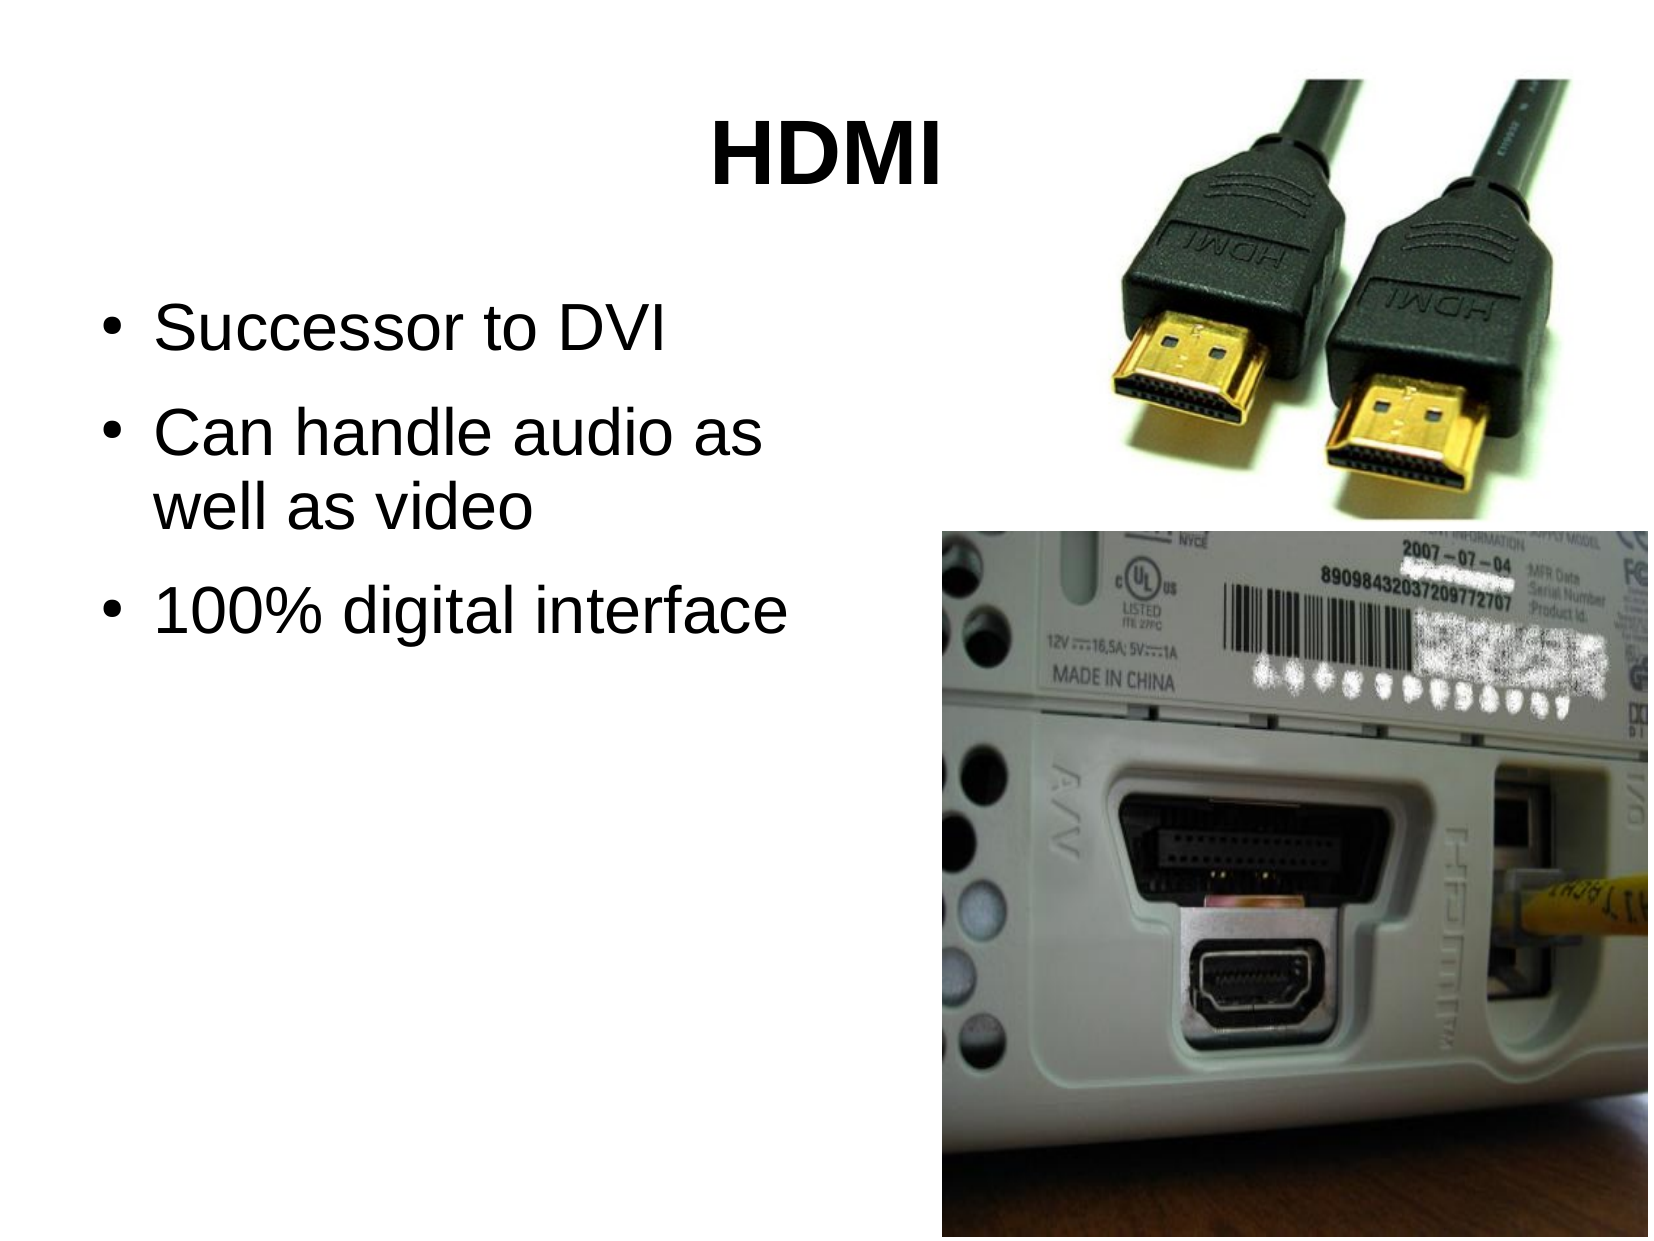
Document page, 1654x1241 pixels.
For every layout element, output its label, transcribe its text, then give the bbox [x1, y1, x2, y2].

list Successor to DVI Can handle audio as well as video 100% digital interface [82, 290, 809, 1094]
title HDMI [82, 56, 1062, 250]
picture [942, 11, 1648, 1237]
